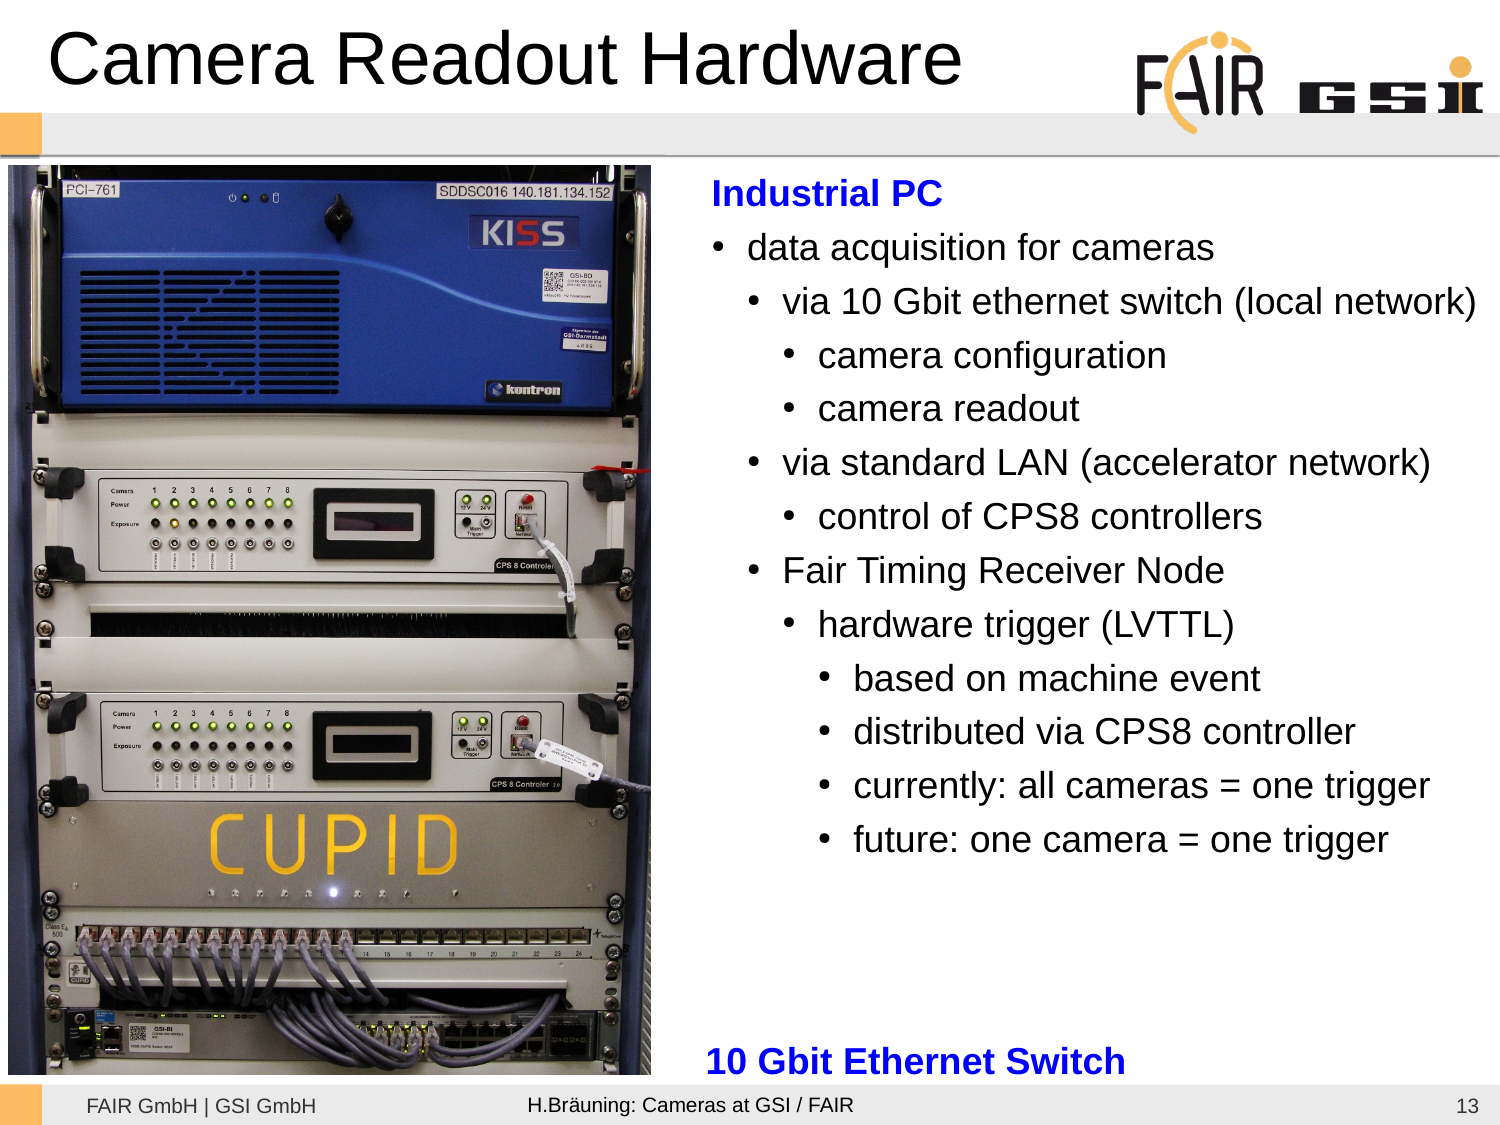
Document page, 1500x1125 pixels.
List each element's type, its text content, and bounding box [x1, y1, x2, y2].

text_box Industrial PC data acquisition for cameras via 10 Gbit ethernet switch (local network) camera configuration camera readout via standard LAN (accelerator network) control of CPS8 controllers Fair Timing Receiver Node hardware trigger (LVTTL) based on machine event distributed via CPS8 controller currently: all cameras = one trigger future: one camera = one trigger [696, 165, 1493, 922]
picture [1298, 54, 1484, 113]
text_box 10 Gbit Ethernet Switch [690, 1033, 1142, 1091]
picture [8, 165, 651, 1075]
title Camera Readout Hardware [47, 0, 1117, 119]
picture [1136, 29, 1264, 136]
